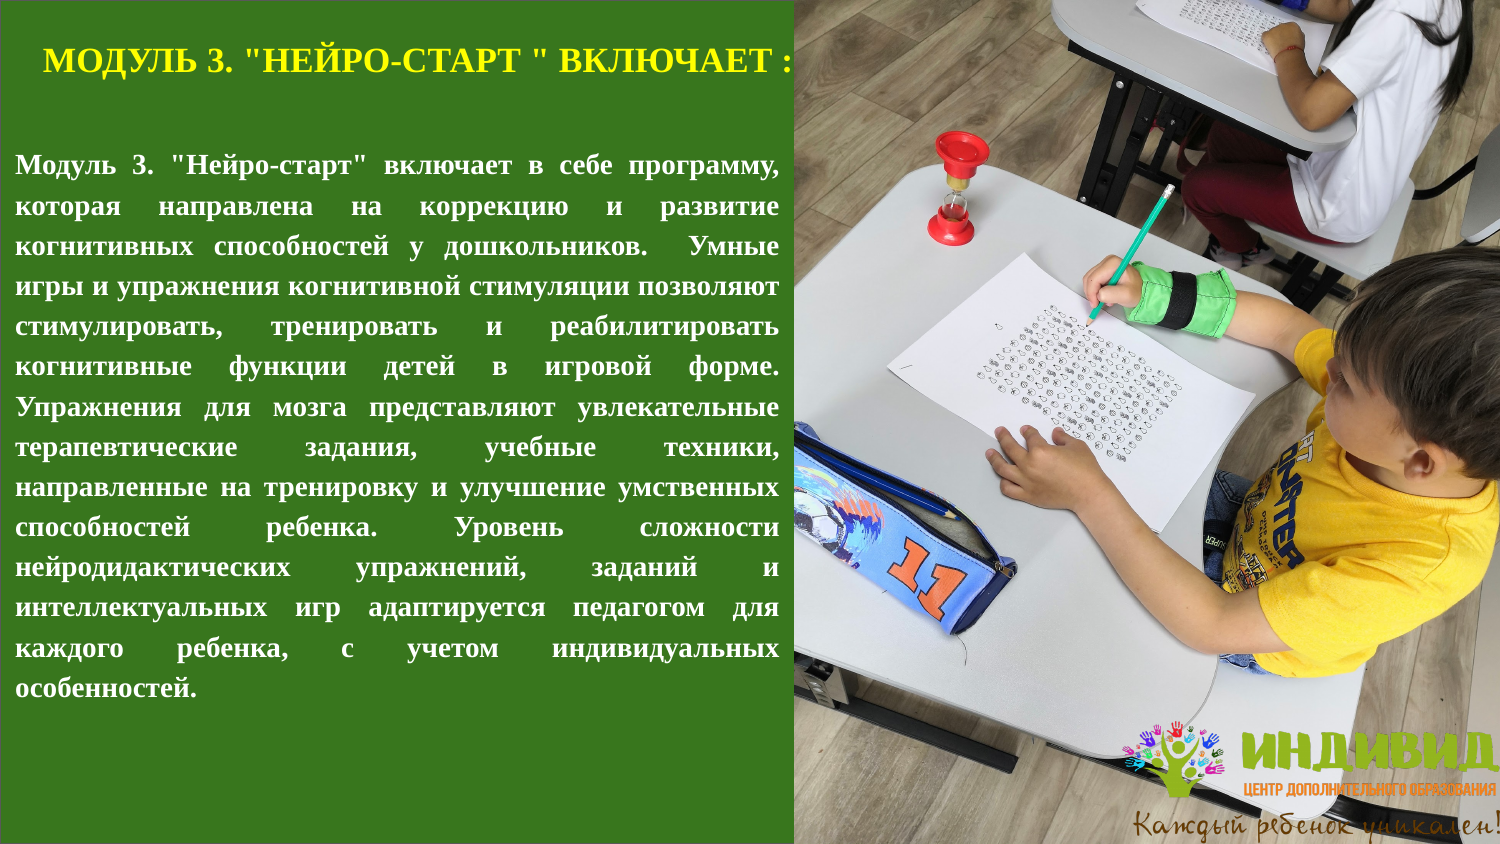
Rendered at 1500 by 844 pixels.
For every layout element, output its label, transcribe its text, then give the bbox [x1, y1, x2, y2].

picture [794, 0, 1500, 844]
text_box МОДУЛЬ 3. "НЕЙРО-СТАРТ " ВКЛЮЧАЕТ : [17, 17, 794, 159]
text_box Модуль 3. "Нейро-старт" включает в себе программу, которая направлена на коррекцию и развитие когнитивных способностей у дошкольников. Умные игры и упражнения когнитивной стимуляции позволяют стимулировать, тренировать и реабилитировать когнитивные функции детей в игровой форме. Упражнения для мозга представляют увлекательные терапевтические задания, учебные техники, направленные на тренировку и улучшение умственных способностей ребенка. Уровень сложности нейродидактических упражнений, заданий и интеллектуальных игр адаптируется педагогом для каждого ребенка, с учетом индивидуальных особенностей. [0, 0, 794, 844]
